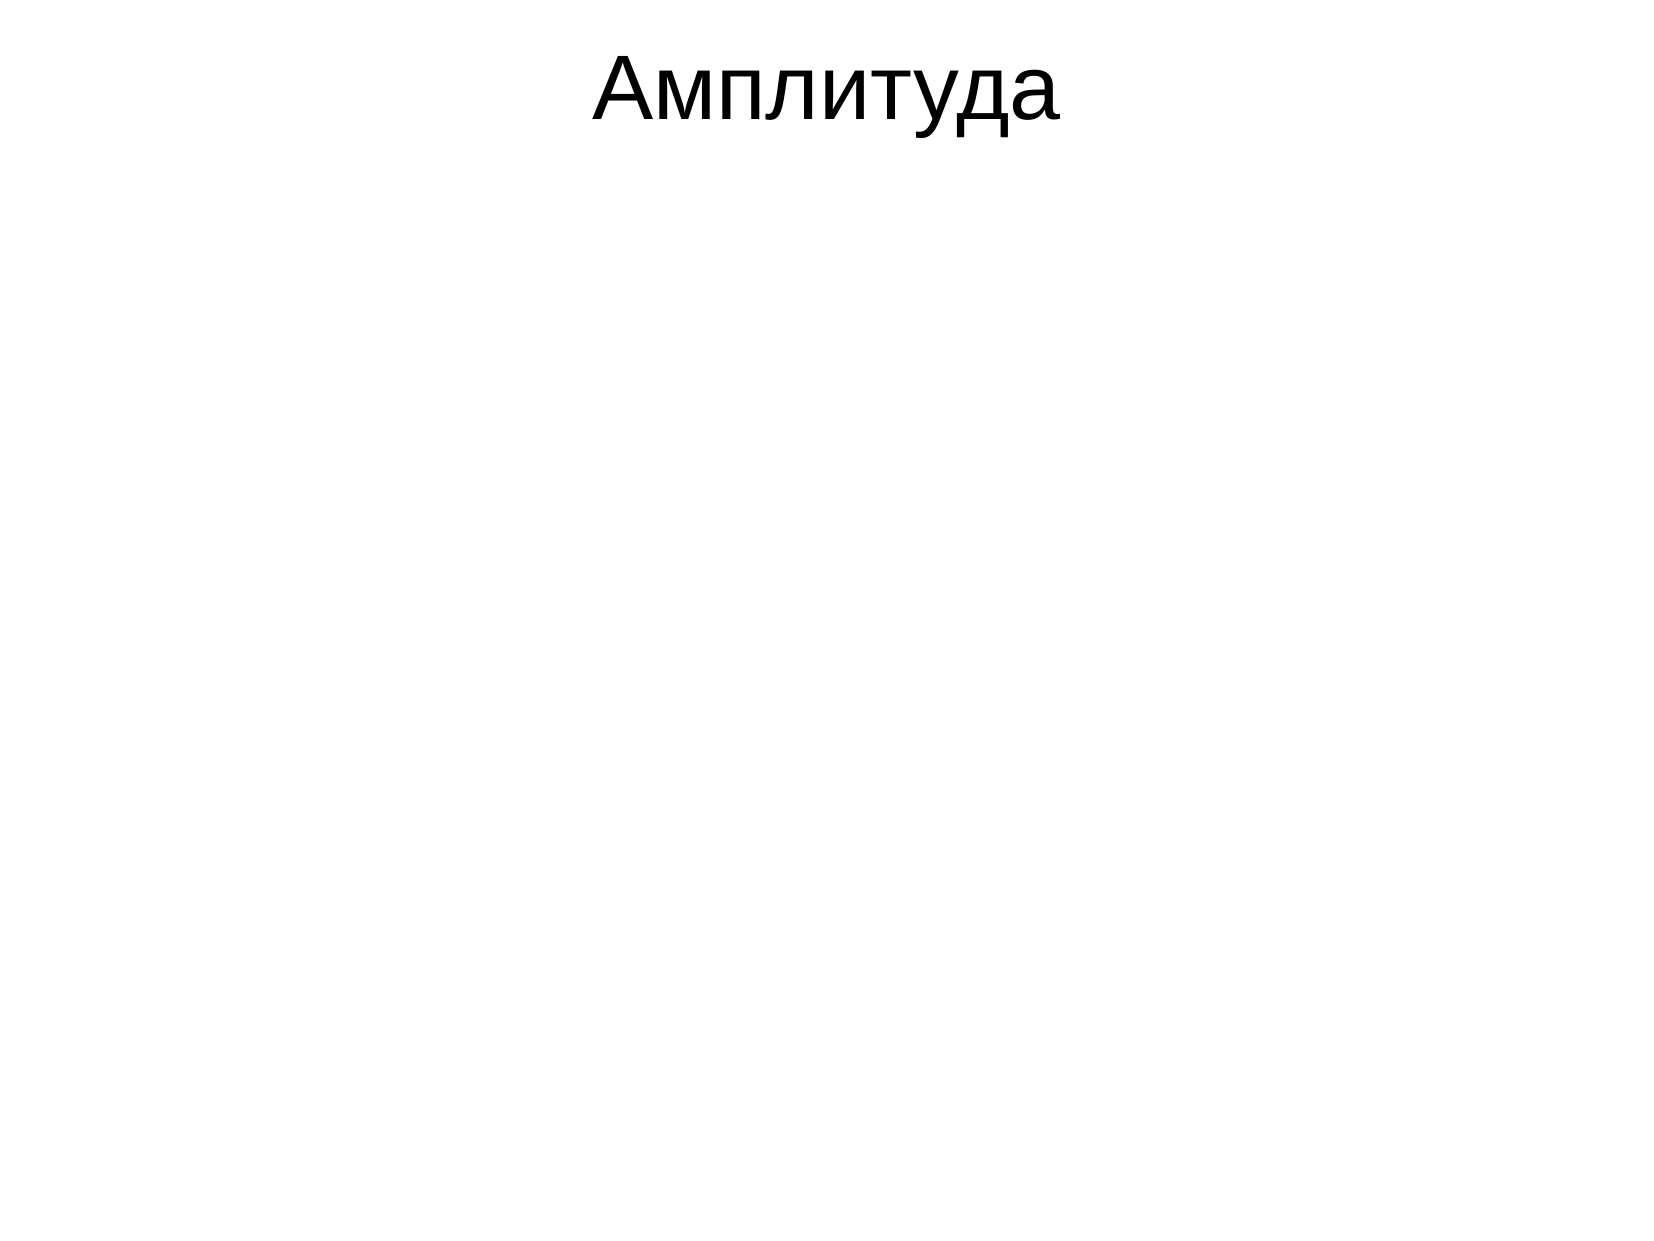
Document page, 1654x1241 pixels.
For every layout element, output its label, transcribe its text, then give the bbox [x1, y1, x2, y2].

title Амплитуда [82, 36, 1571, 140]
